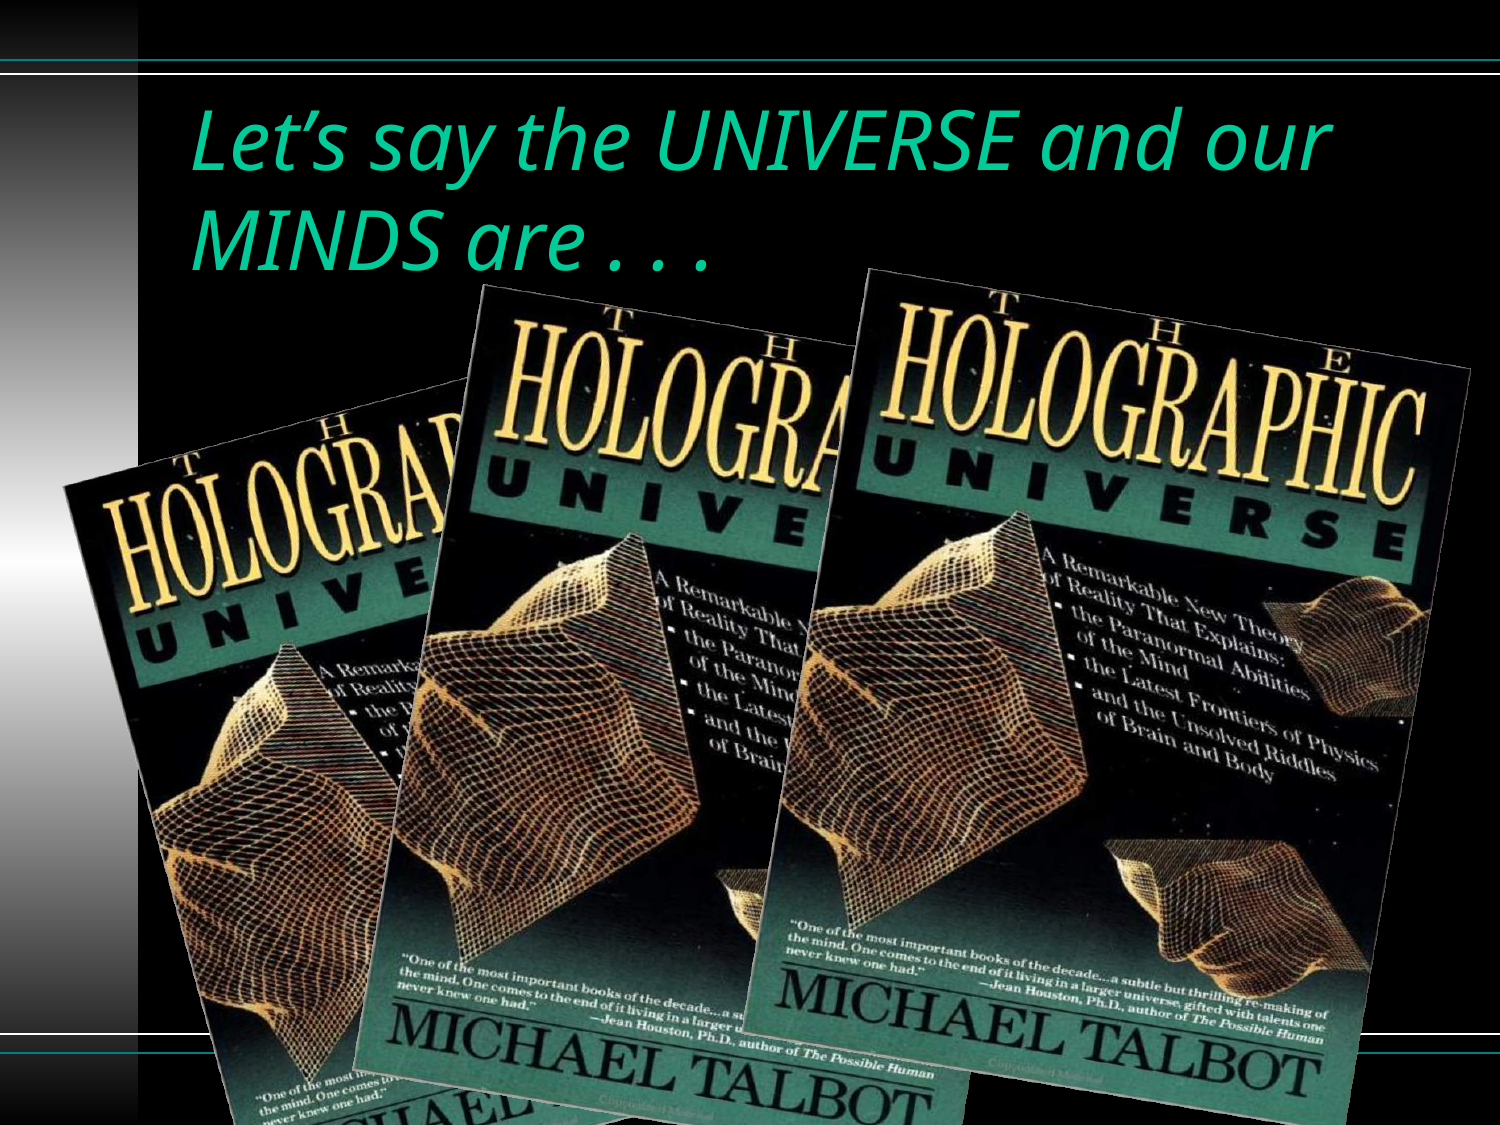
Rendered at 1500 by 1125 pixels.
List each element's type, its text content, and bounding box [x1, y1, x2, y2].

picture [61, 267, 1471, 1125]
title Let’s say the UNIVERSE and our MINDS are . . . [174, 50, 1450, 325]
